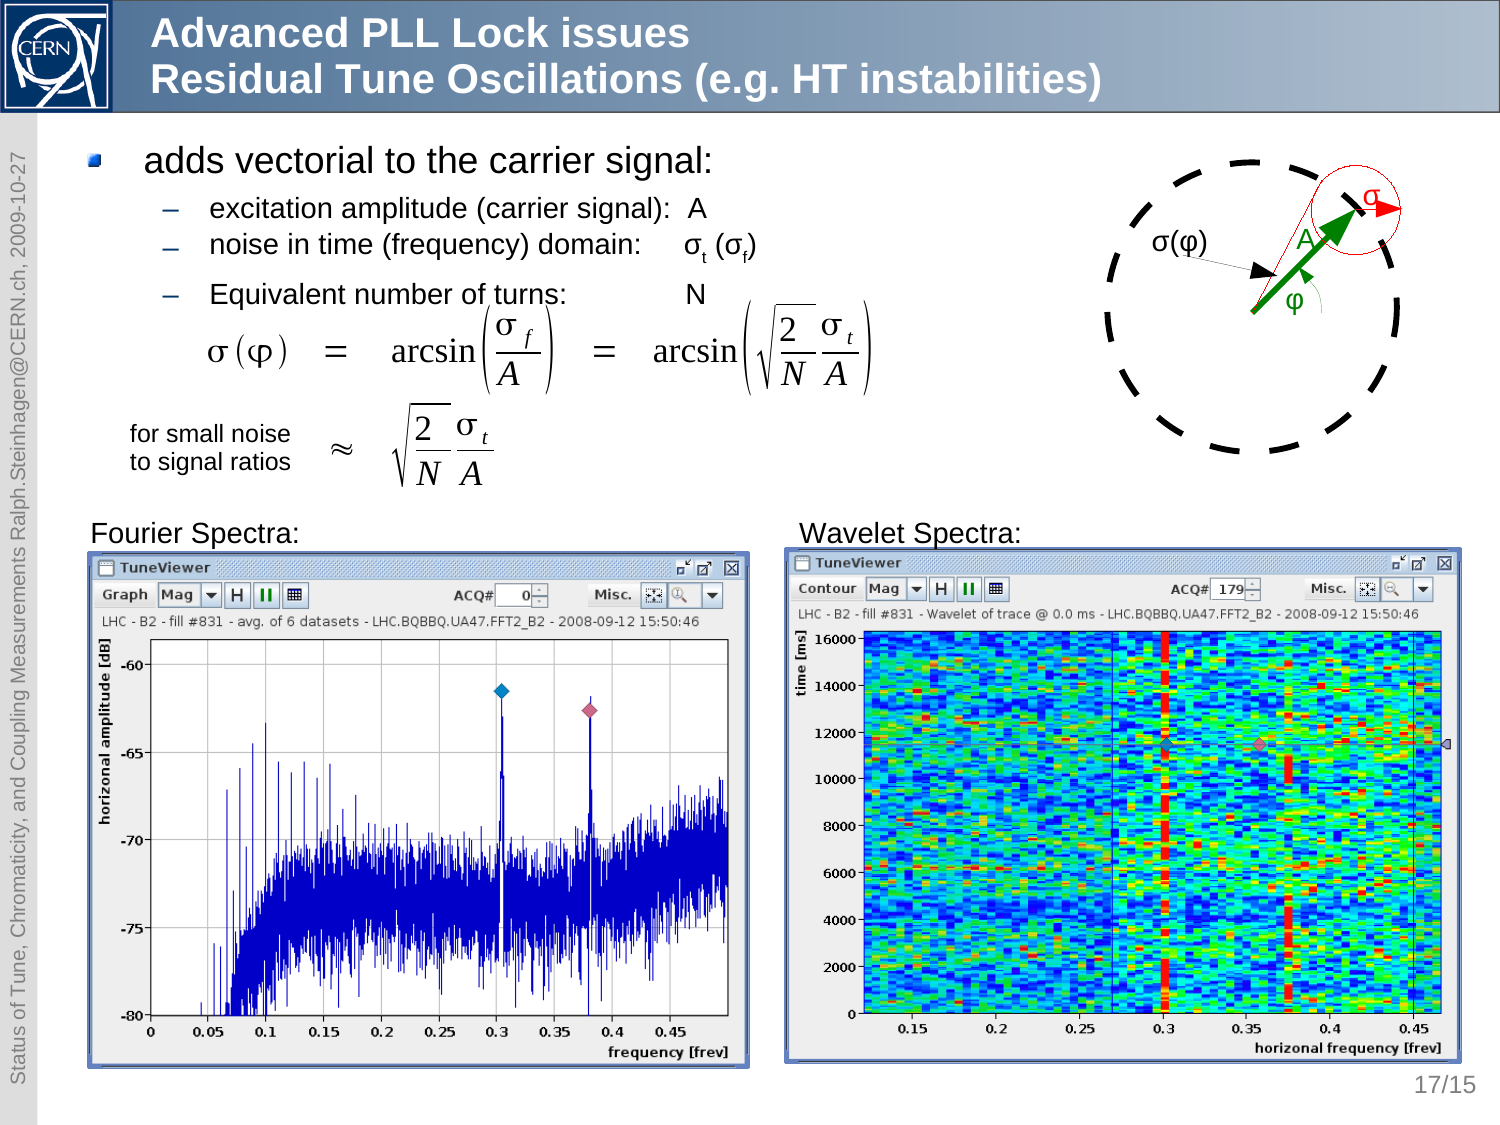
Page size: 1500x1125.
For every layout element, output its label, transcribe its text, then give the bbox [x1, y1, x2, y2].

chart [197, 294, 883, 494]
text_box φ [1270, 275, 1329, 324]
text_box Wavelet Spectra: [784, 509, 1038, 558]
text_box σ(φ) [1136, 217, 1229, 266]
picture [87, 551, 751, 1069]
list adds vectorial to the carrier signal: excitation amplitude (carrier signal): A noise in time (frequency) domain: σt (σf) Equivalent number of turns: N [87, 137, 1438, 1016]
text_box σf [1347, 171, 1401, 227]
picture [0, 0, 113, 113]
picture [784, 547, 1462, 1064]
text_box A [1281, 215, 1342, 264]
text_box Fourier Spectra: [75, 509, 316, 558]
text_box for small noise to signal ratios [115, 411, 314, 483]
title Advanced PLL Lock issues Residual Tune Oscillations (e.g. HT instabilities) [150, 7, 1365, 106]
